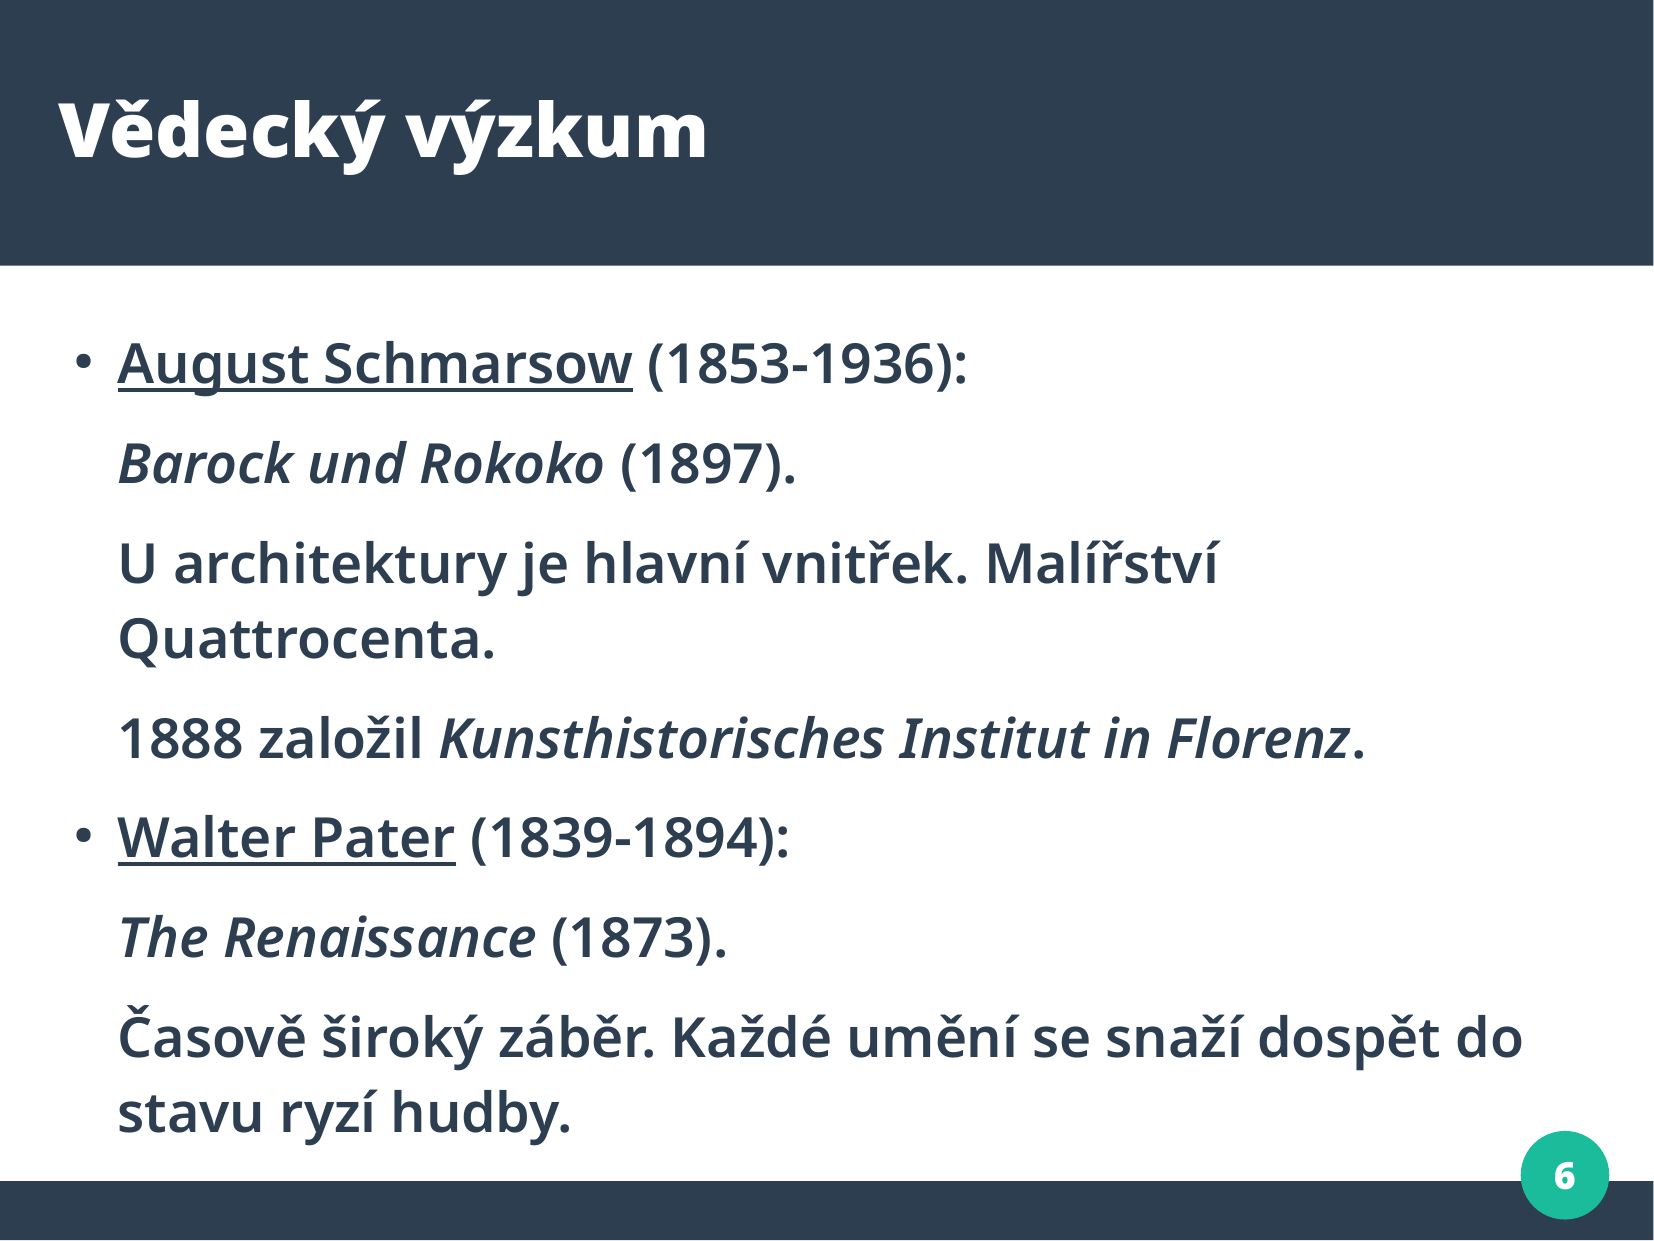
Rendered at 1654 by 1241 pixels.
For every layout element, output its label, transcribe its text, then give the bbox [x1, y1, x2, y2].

list August Schmarsow (1853-1936): Barock und Rokoko (1897). U architektury je hlavní vnitřek. Malířství Quattrocenta. 1888 založil Kunsthistorisches Institut in Florenz. Walter Pater (1839-1894): The Renaissance (1873). Časově široký záběr. Každé umění se snaží dospět do stavu ryzí hudby. [59, 324, 1595, 1152]
title Vědecký výzkum [59, 49, 1595, 207]
